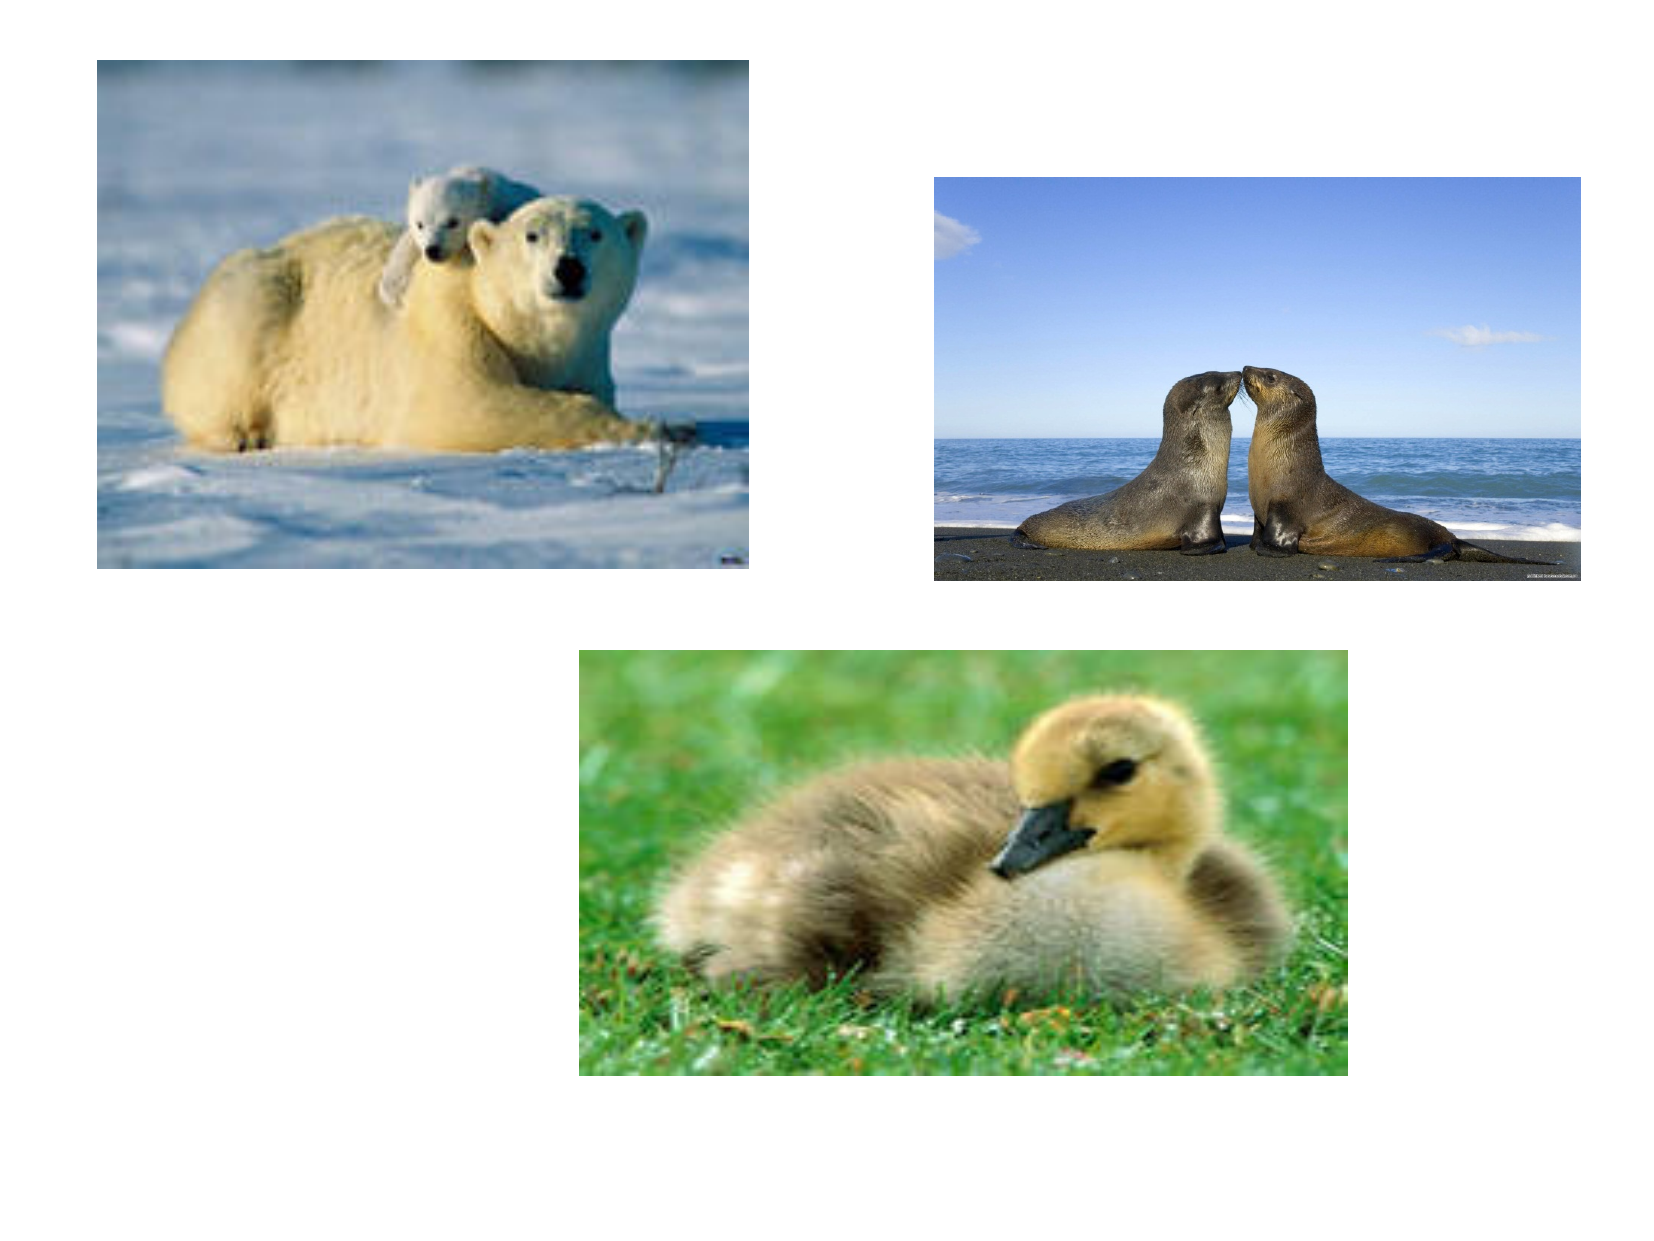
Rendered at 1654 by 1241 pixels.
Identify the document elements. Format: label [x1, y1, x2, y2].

picture [579, 650, 1348, 1076]
picture [934, 177, 1581, 581]
picture [97, 60, 749, 569]
